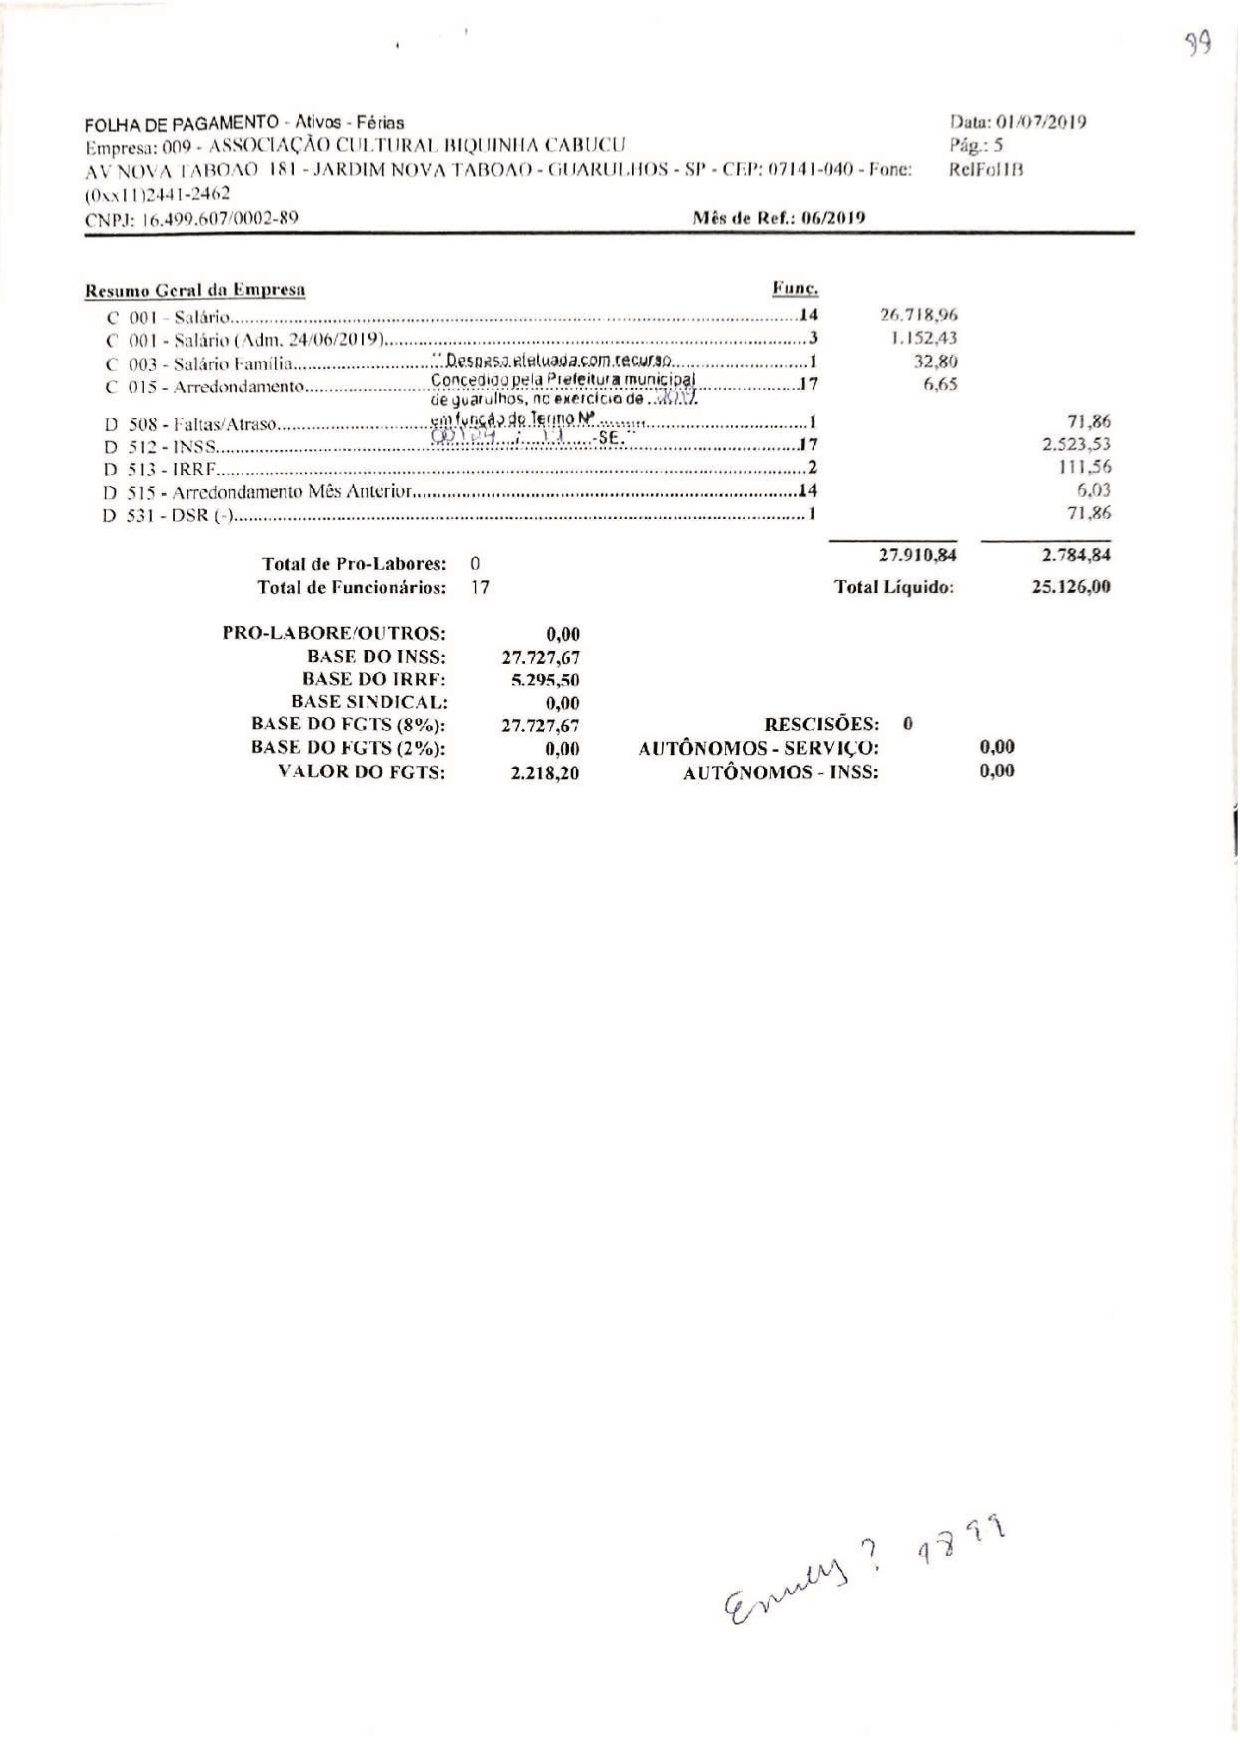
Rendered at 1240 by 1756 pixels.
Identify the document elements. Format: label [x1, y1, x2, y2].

text_box [0, 0, 1238, 1755]
